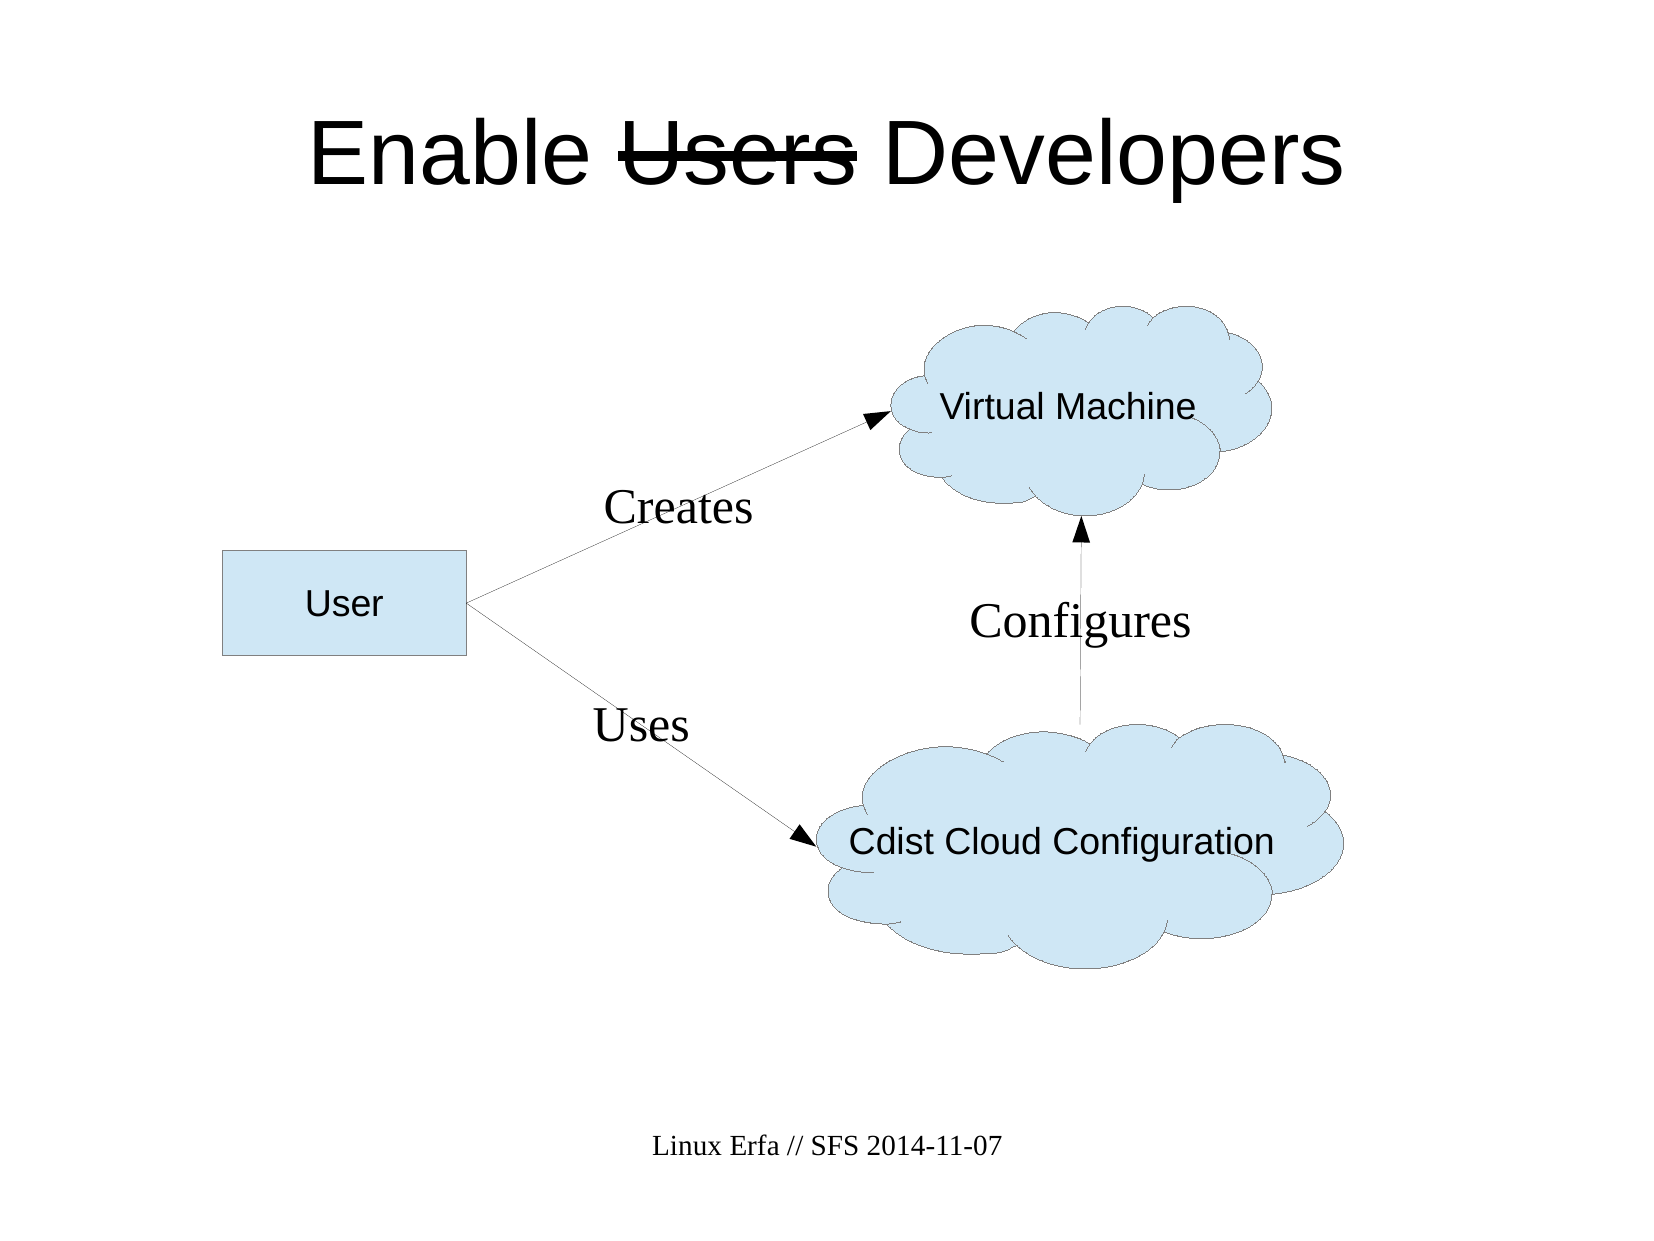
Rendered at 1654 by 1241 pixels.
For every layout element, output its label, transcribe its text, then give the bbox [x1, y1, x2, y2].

text_box User [222, 550, 467, 656]
text_box Virtual Machine [890, 306, 1272, 516]
text_box Cdist Cloud Configuration [816, 724, 1344, 969]
title Enable Users Developers [82, 49, 1571, 257]
